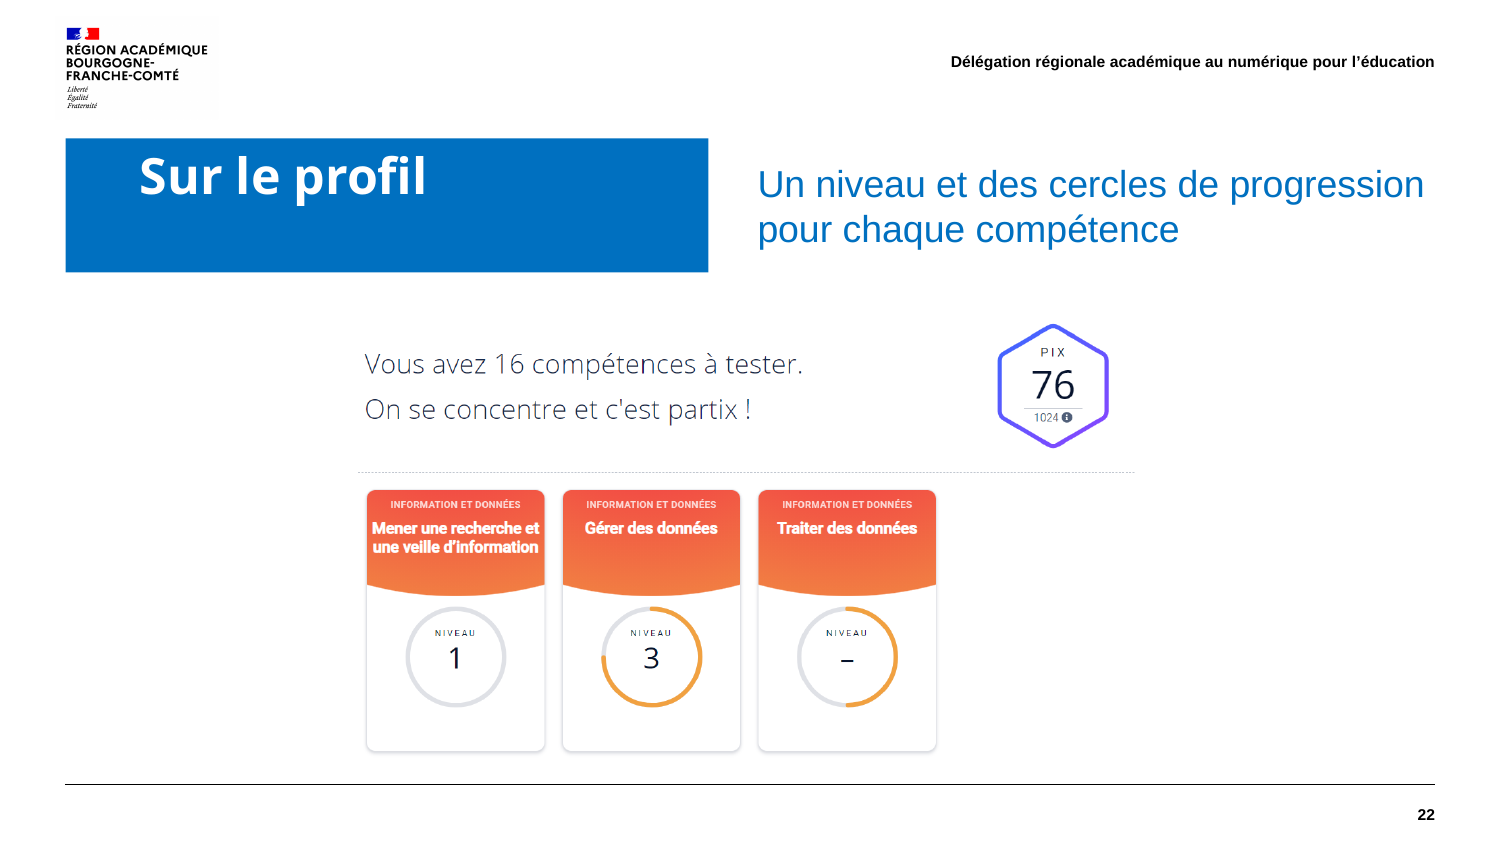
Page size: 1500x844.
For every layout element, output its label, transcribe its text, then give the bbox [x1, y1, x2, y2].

list Sur le profil [65, 138, 709, 273]
slide_number <numéro> [1213, 784, 1436, 844]
picture [349, 280, 1151, 768]
picture [55, 16, 219, 120]
text_box Un niveau et des cercles de progression pour chaque compétence [750, 148, 1471, 263]
footer Délégation régionale académique au numérique pour l’éducation [470, 32, 1436, 92]
